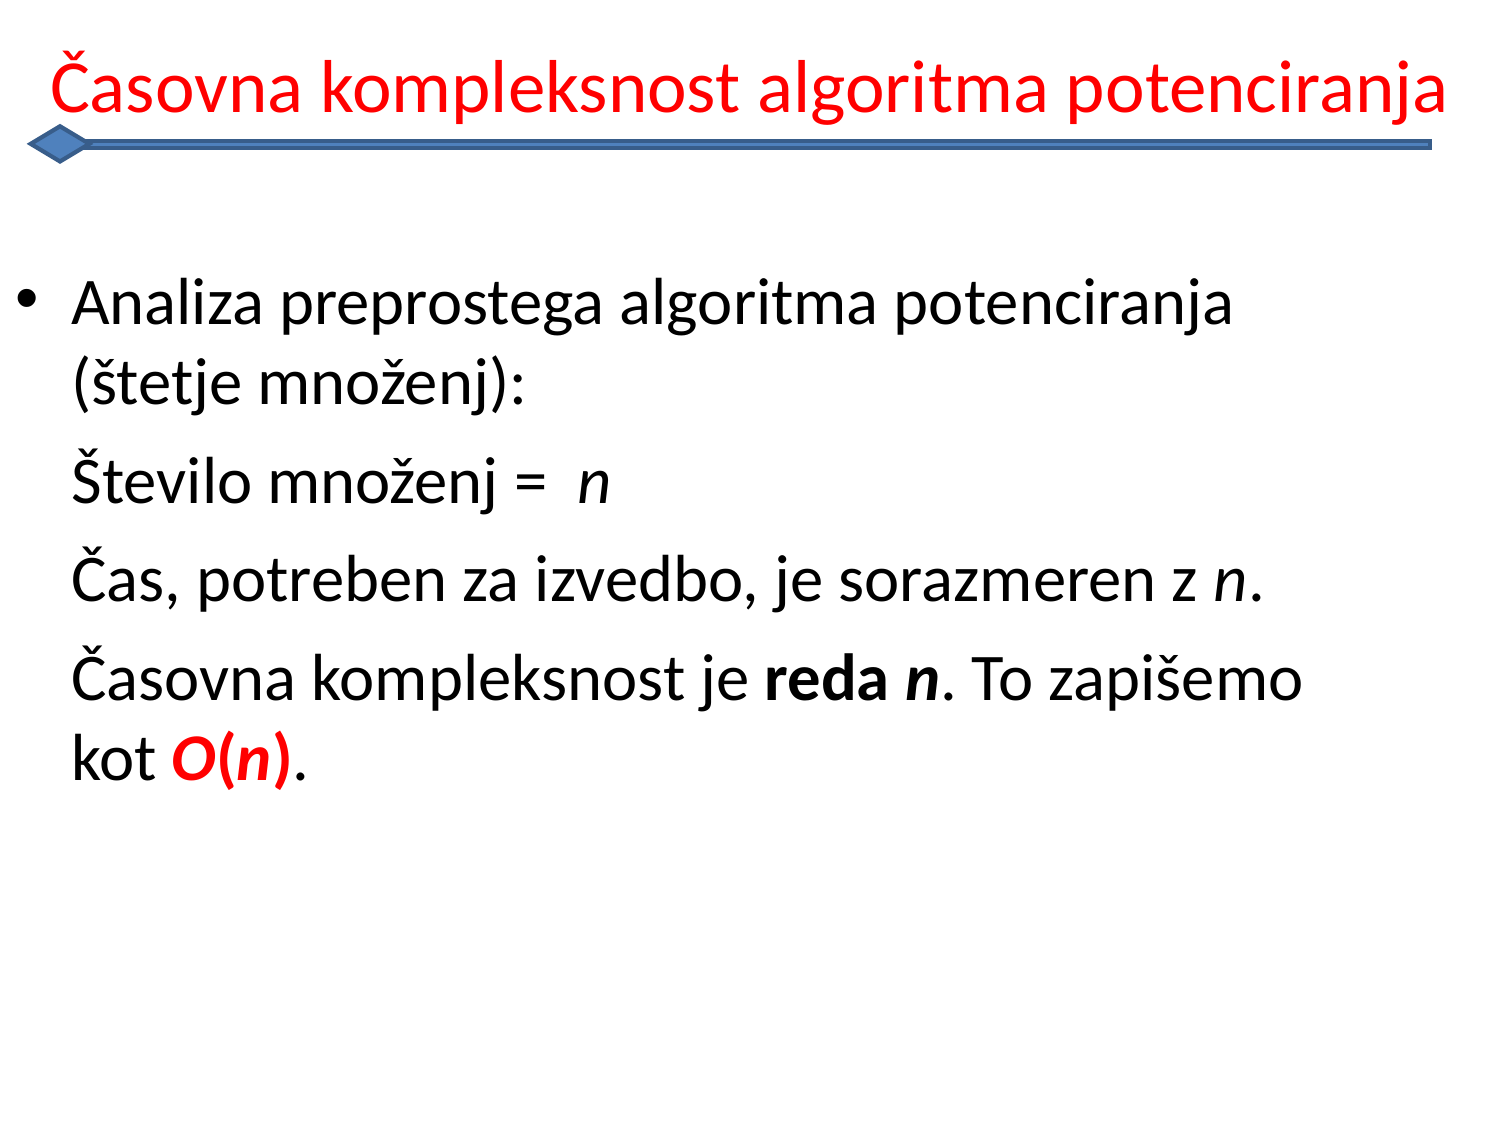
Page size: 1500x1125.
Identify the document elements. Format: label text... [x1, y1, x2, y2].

list Analiza preprostega algoritma potenciranja (štetje množenj): Število množenj = n Čas, potreben za izvedbo, je sorazmeren z n. Časovna kompleksnost je reda n. To zapišemo kot O(n). [0, 249, 1418, 1013]
title Časovna kompleksnost algoritma potenciranja [0, 0, 1500, 180]
